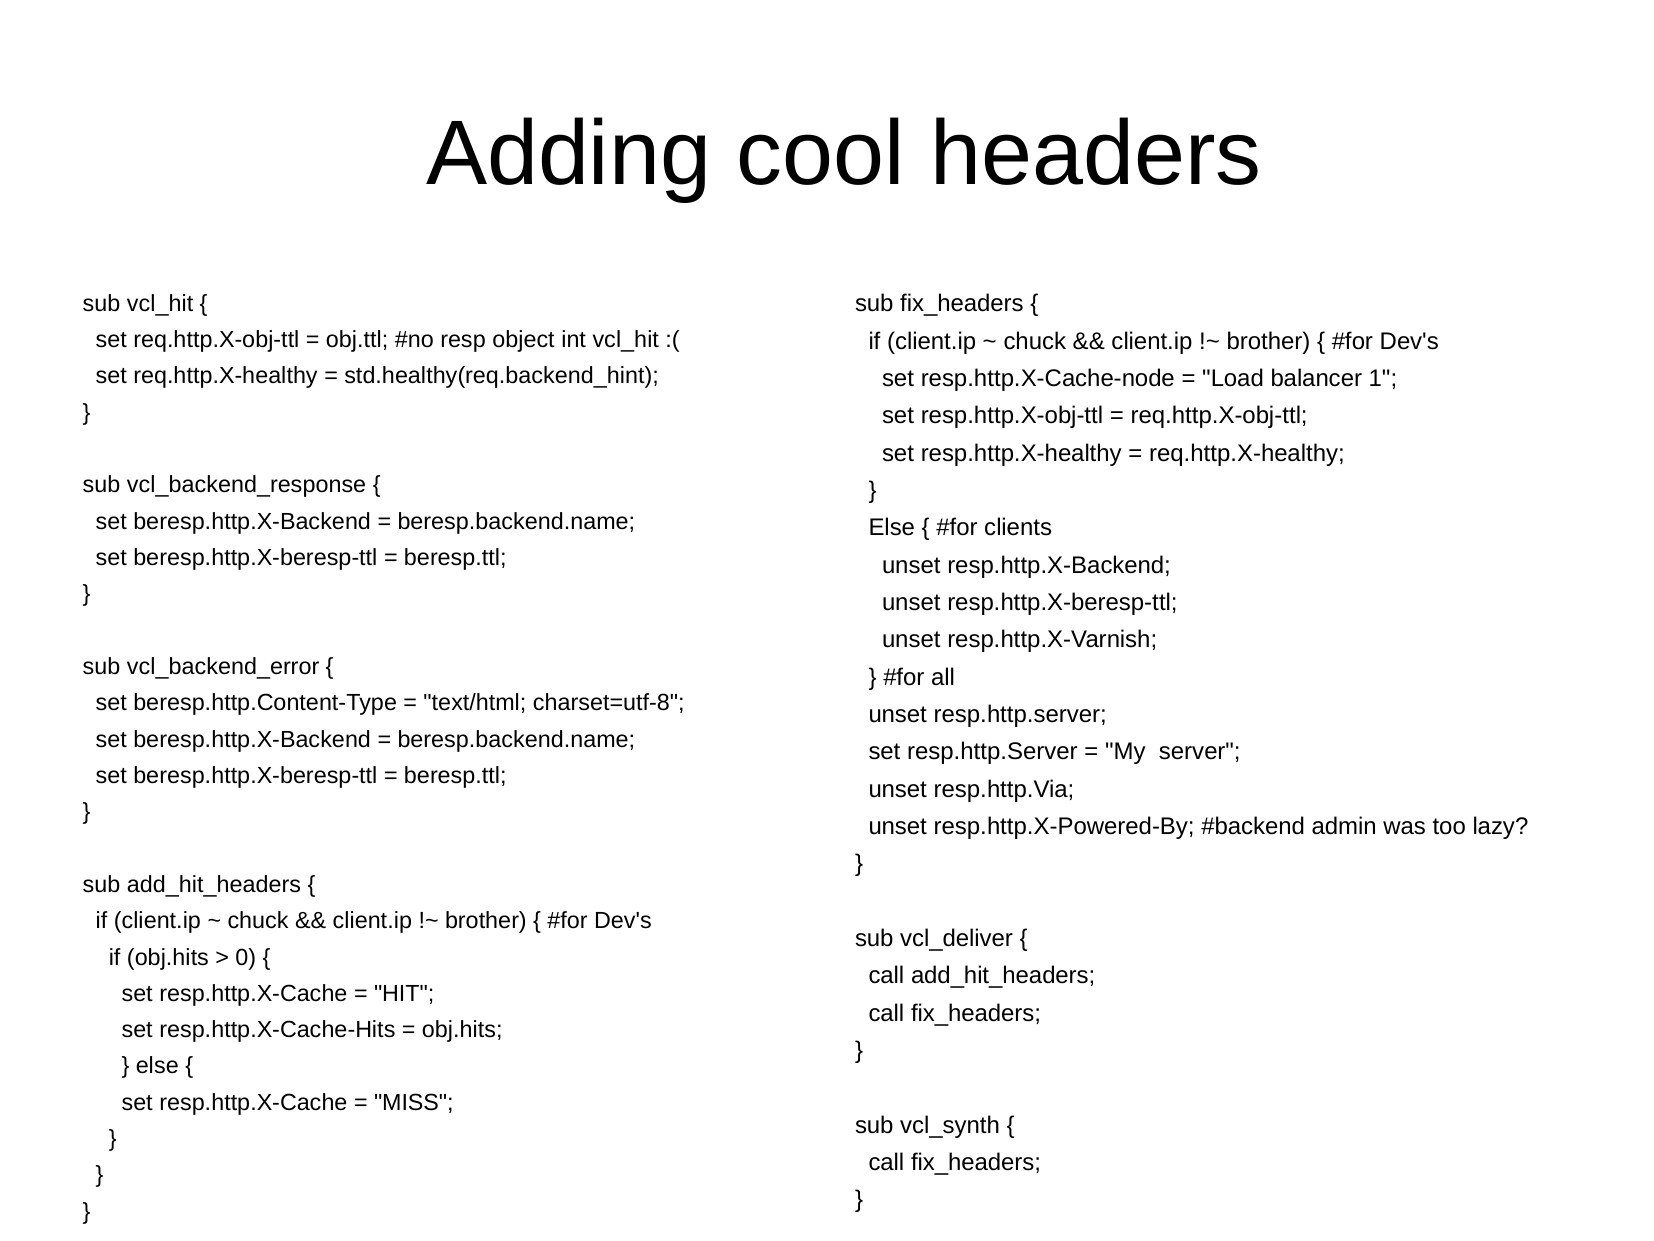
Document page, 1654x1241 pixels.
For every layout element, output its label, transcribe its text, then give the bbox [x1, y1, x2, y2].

list sub fix_headers { if (client.ip ~ chuck && client.ip !~ brother) { #for Dev's set resp.http.X-Cache-node = "Load balancer 1"; set resp.http.X-obj-ttl = req.http.X-obj-ttl; set resp.http.X-healthy = req.http.X-healthy; } Else { #for clients unset resp.http.X-Backend; unset resp.http.X-beresp-ttl; unset resp.http.X-Varnish; } #for all unset resp.http.server; set resp.http.Server = "My server"; unset resp.http.Via; unset resp.http.X-Powered-By; #backend admin was too lazy? } sub vcl_deliver { call add_hit_headers; call fix_headers; } sub vcl_synth { call fix_headers; } [855, 290, 1568, 1231]
list sub vcl_hit { set req.http.X-obj-ttl = obj.ttl; #no resp object int vcl_hit :( set req.http.X-healthy = std.healthy(req.backend_hint); } sub vcl_backend_response { set beresp.http.X-Backend = beresp.backend.name; set beresp.http.X-beresp-ttl = beresp.ttl; } sub vcl_backend_error { set beresp.http.Content-Type = "text/html; charset=utf-8"; set beresp.http.X-Backend = beresp.backend.name; set beresp.http.X-beresp-ttl = beresp.ttl; } sub add_hit_headers { if (client.ip ~ chuck && client.ip !~ brother) { #for Dev's if (obj.hits > 0) { set resp.http.X-Cache = "HIT"; set resp.http.X-Cache-Hits = obj.hits; } else { set resp.http.X-Cache = "MISS"; } } } [82, 290, 796, 1231]
title Adding cool headers [82, 49, 1571, 257]
